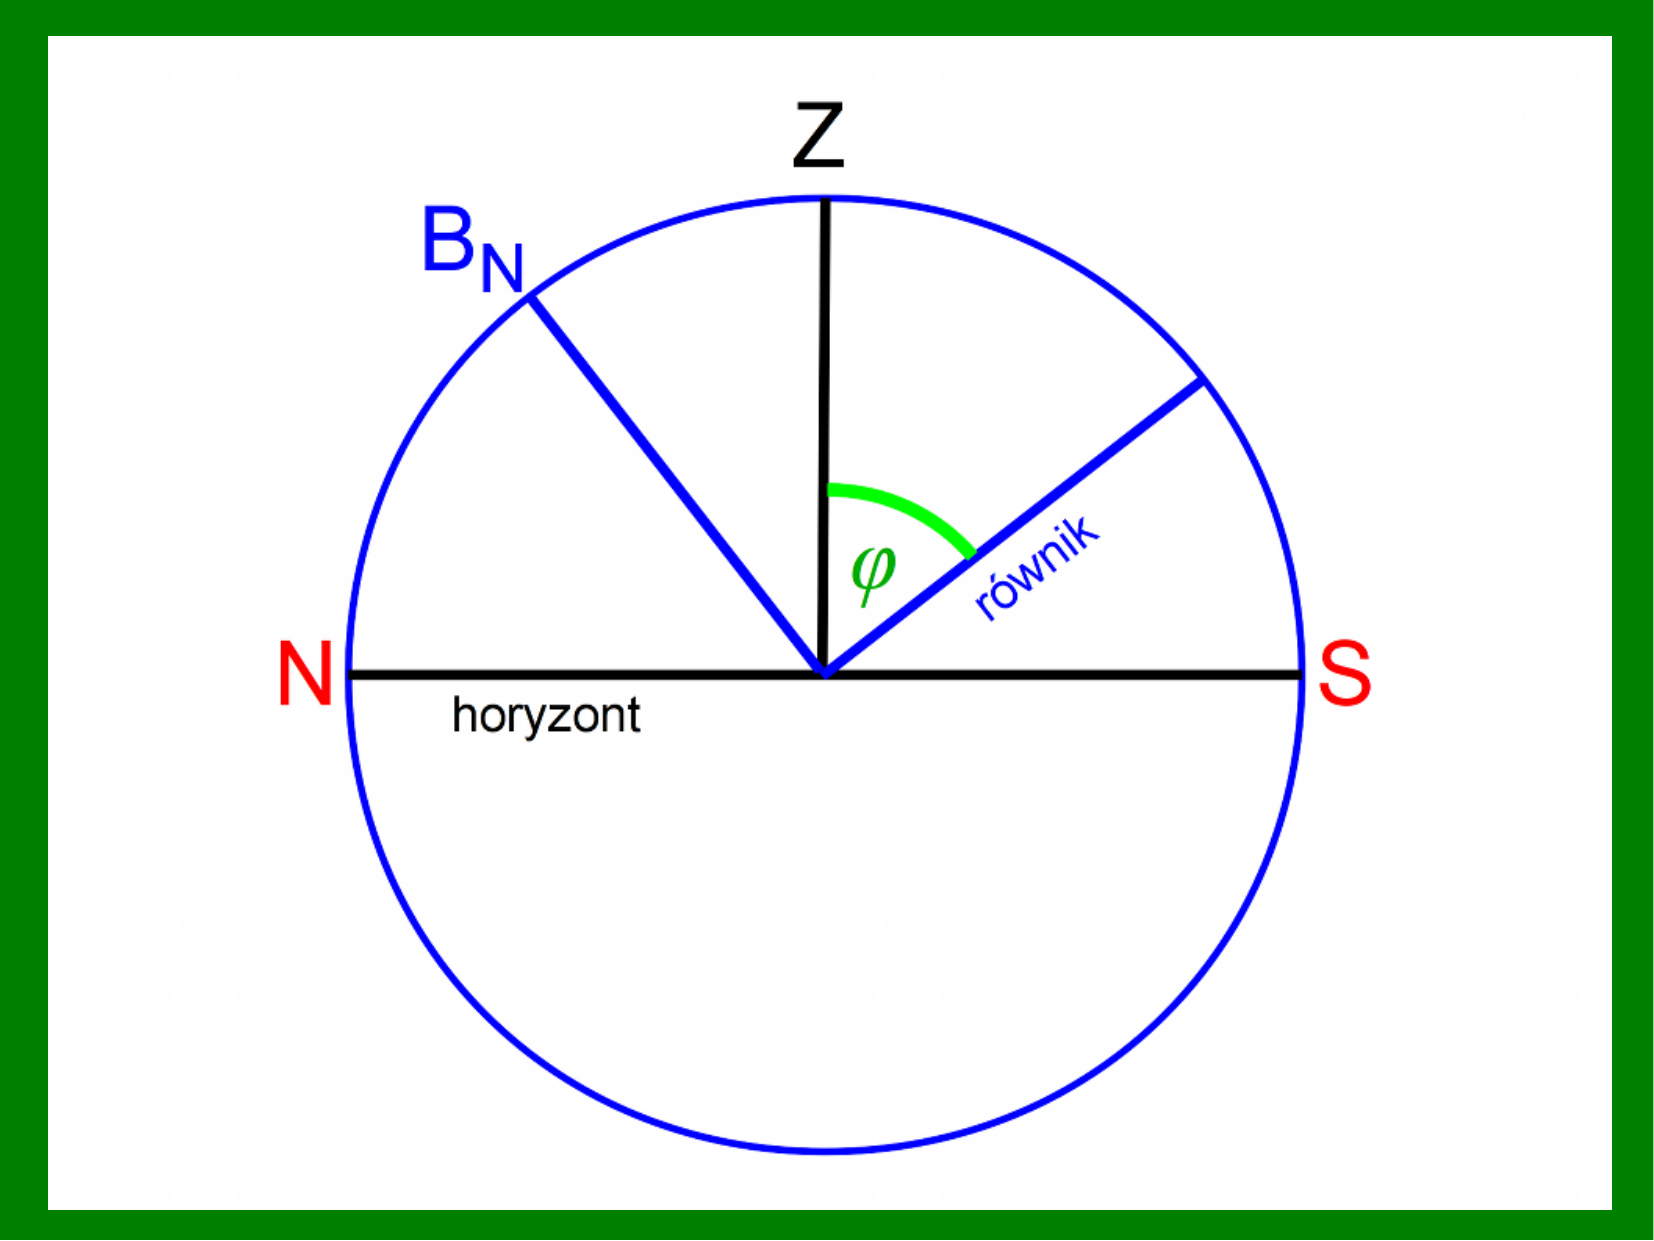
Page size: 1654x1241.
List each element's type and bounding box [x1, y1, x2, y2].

picture [48, 36, 1612, 1210]
